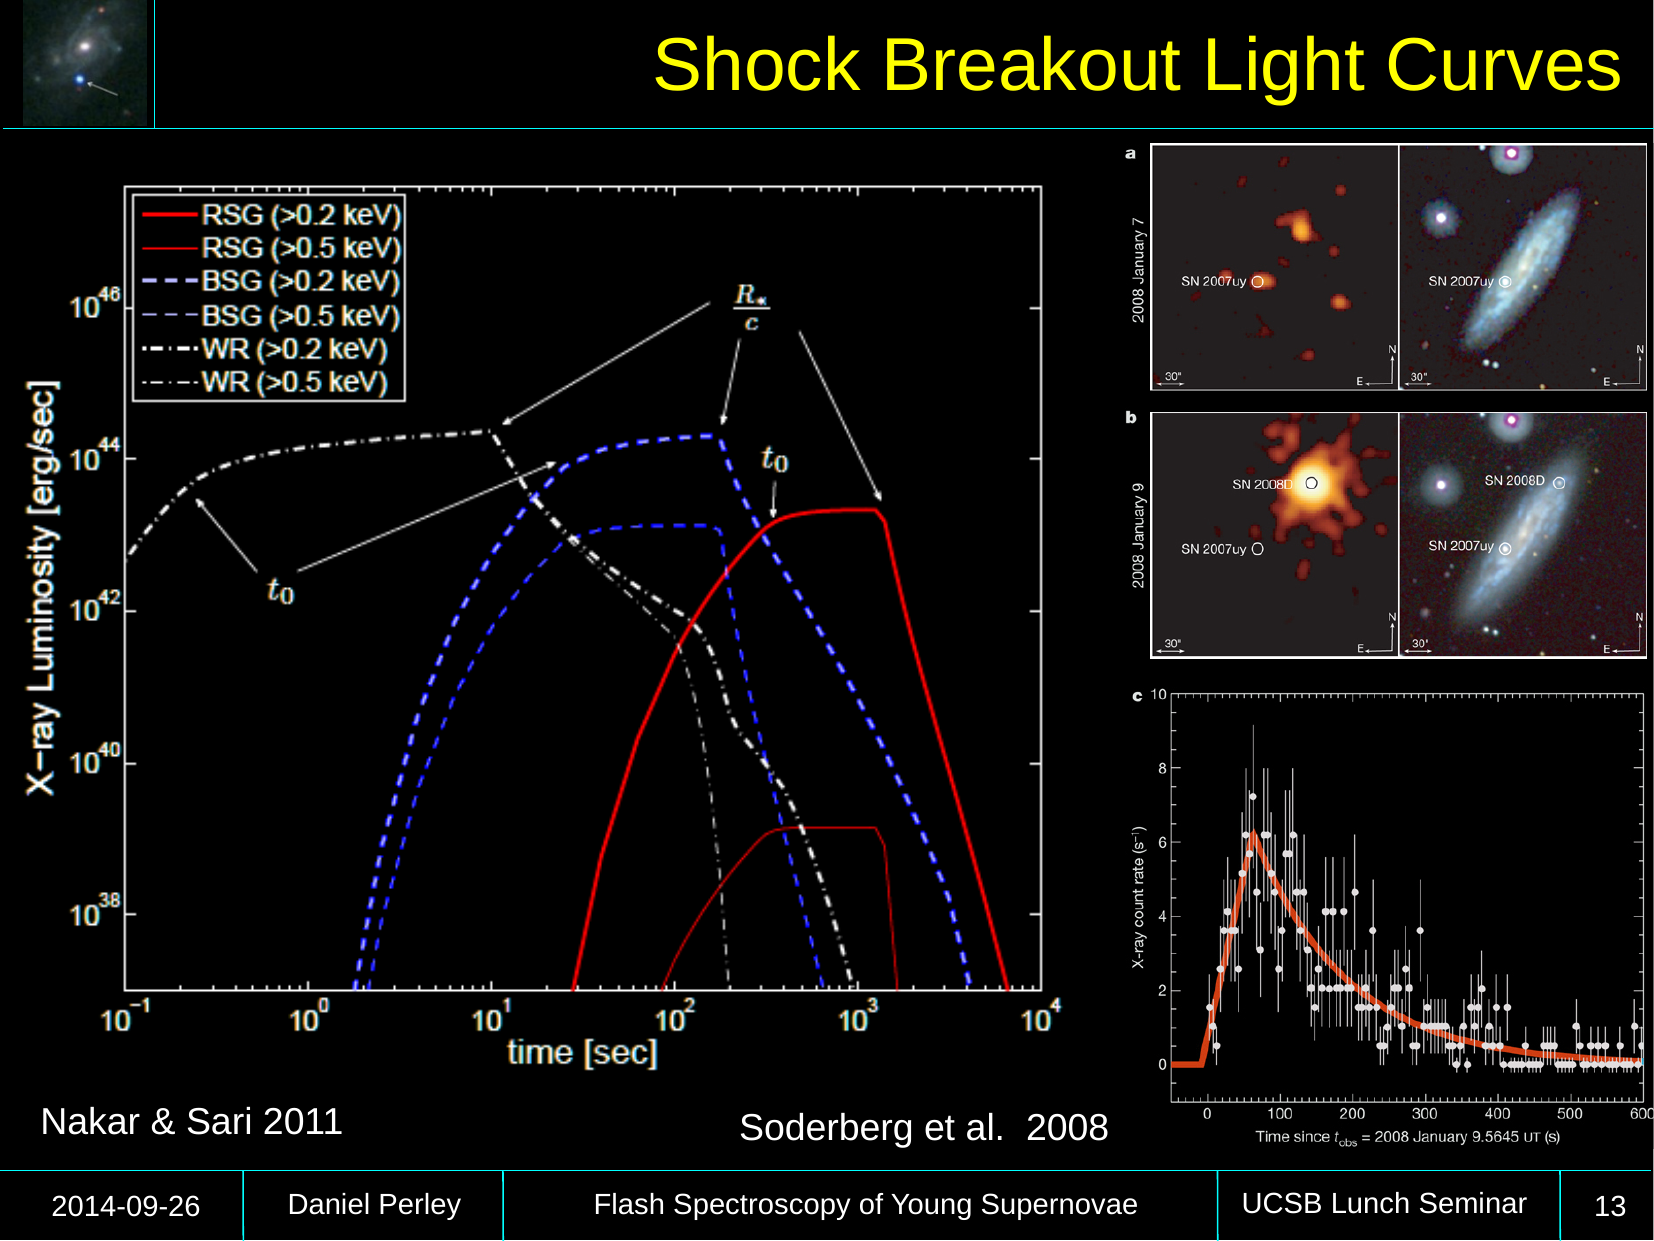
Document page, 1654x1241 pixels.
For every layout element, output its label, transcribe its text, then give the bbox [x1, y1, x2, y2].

picture [23, 0, 147, 126]
text_box Soderberg et al. 2008 [724, 1099, 1137, 1157]
picture [0, 150, 1090, 1074]
text_box Nakar & Sari 2011 [25, 1093, 364, 1151]
title Shock Breakout Light Curves [187, 21, 1624, 108]
picture [1125, 143, 1654, 1149]
